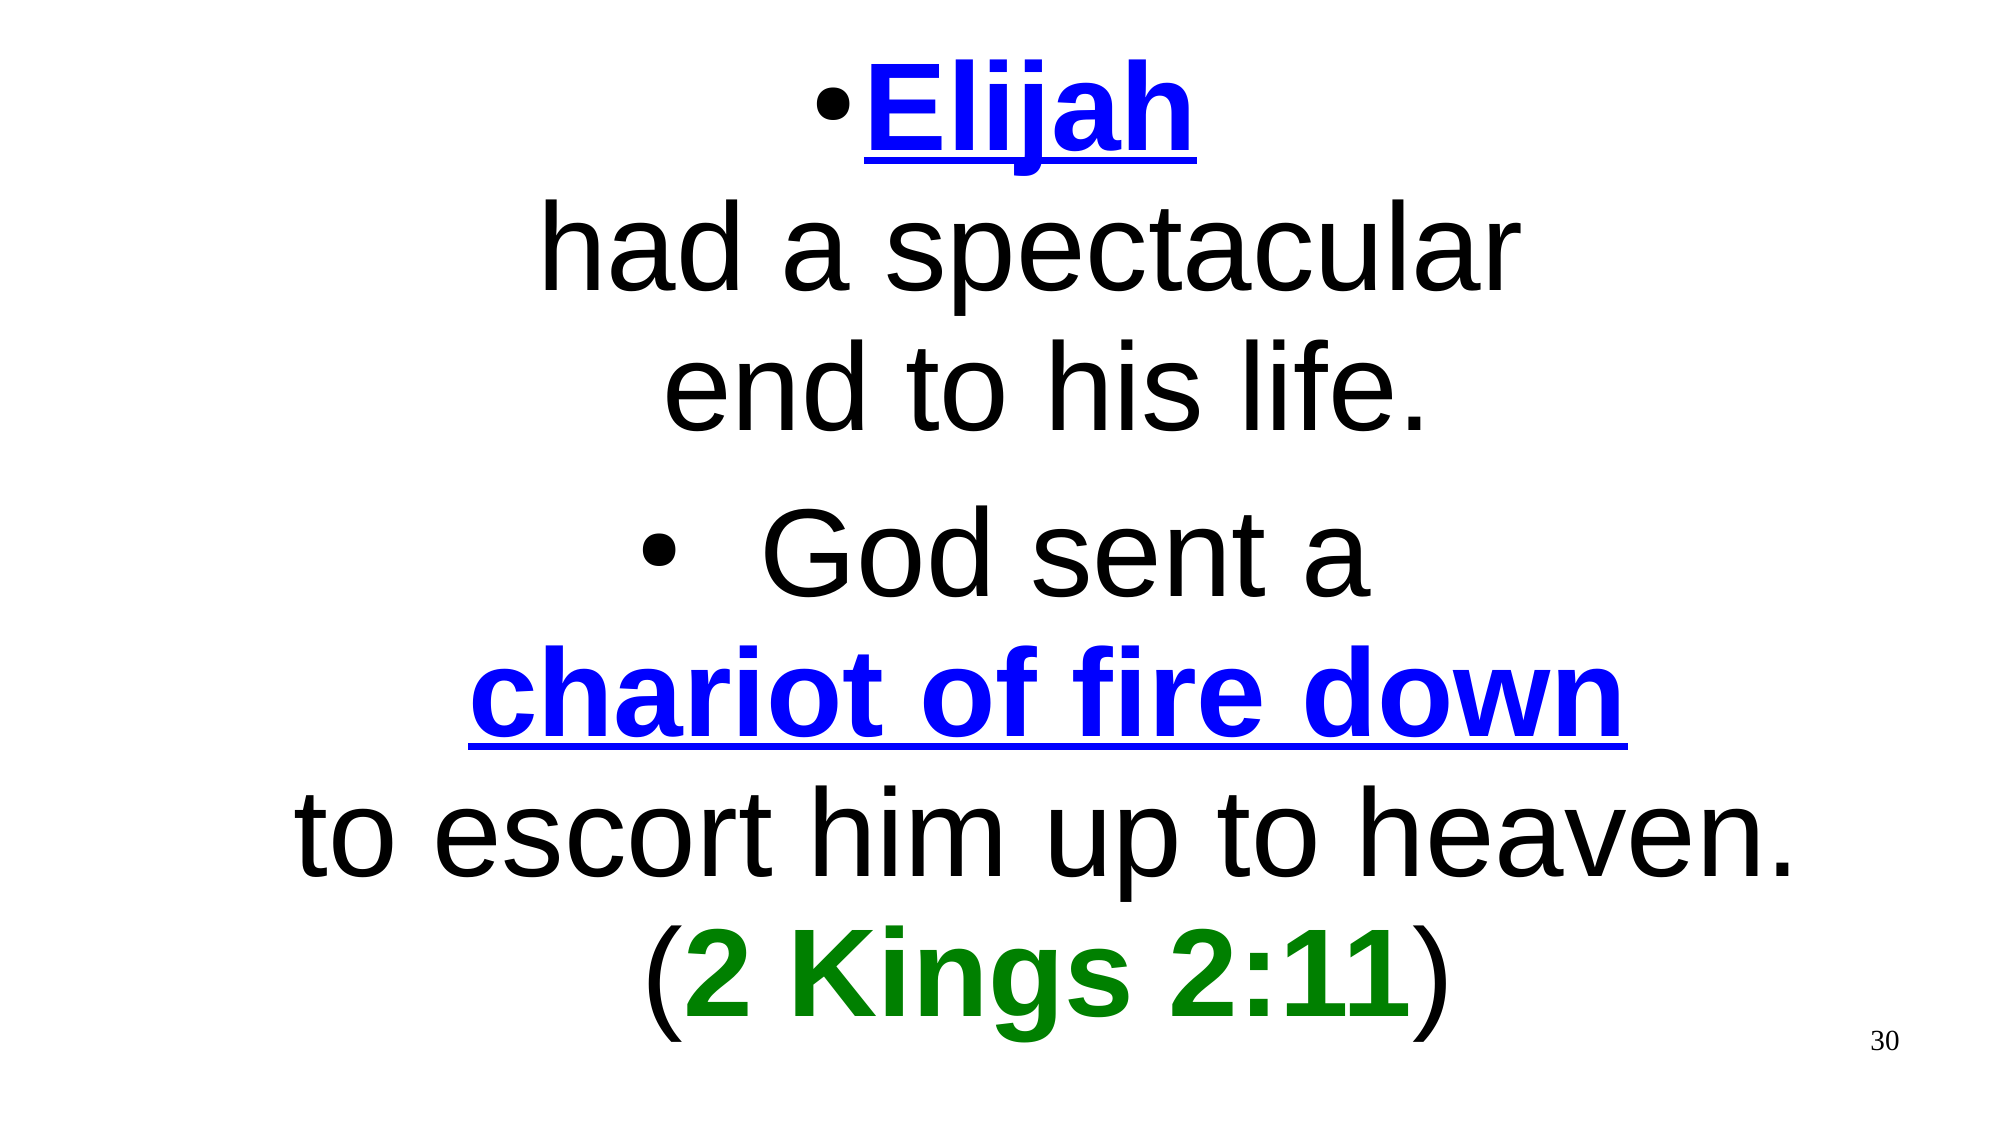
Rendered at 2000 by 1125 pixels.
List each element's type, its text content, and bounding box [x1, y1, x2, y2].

list Elijah had a spectacular end to his life. God sent a chariot of fire down to escort him up to heaven. (2 Kings 2:11) [37, 37, 1988, 1088]
